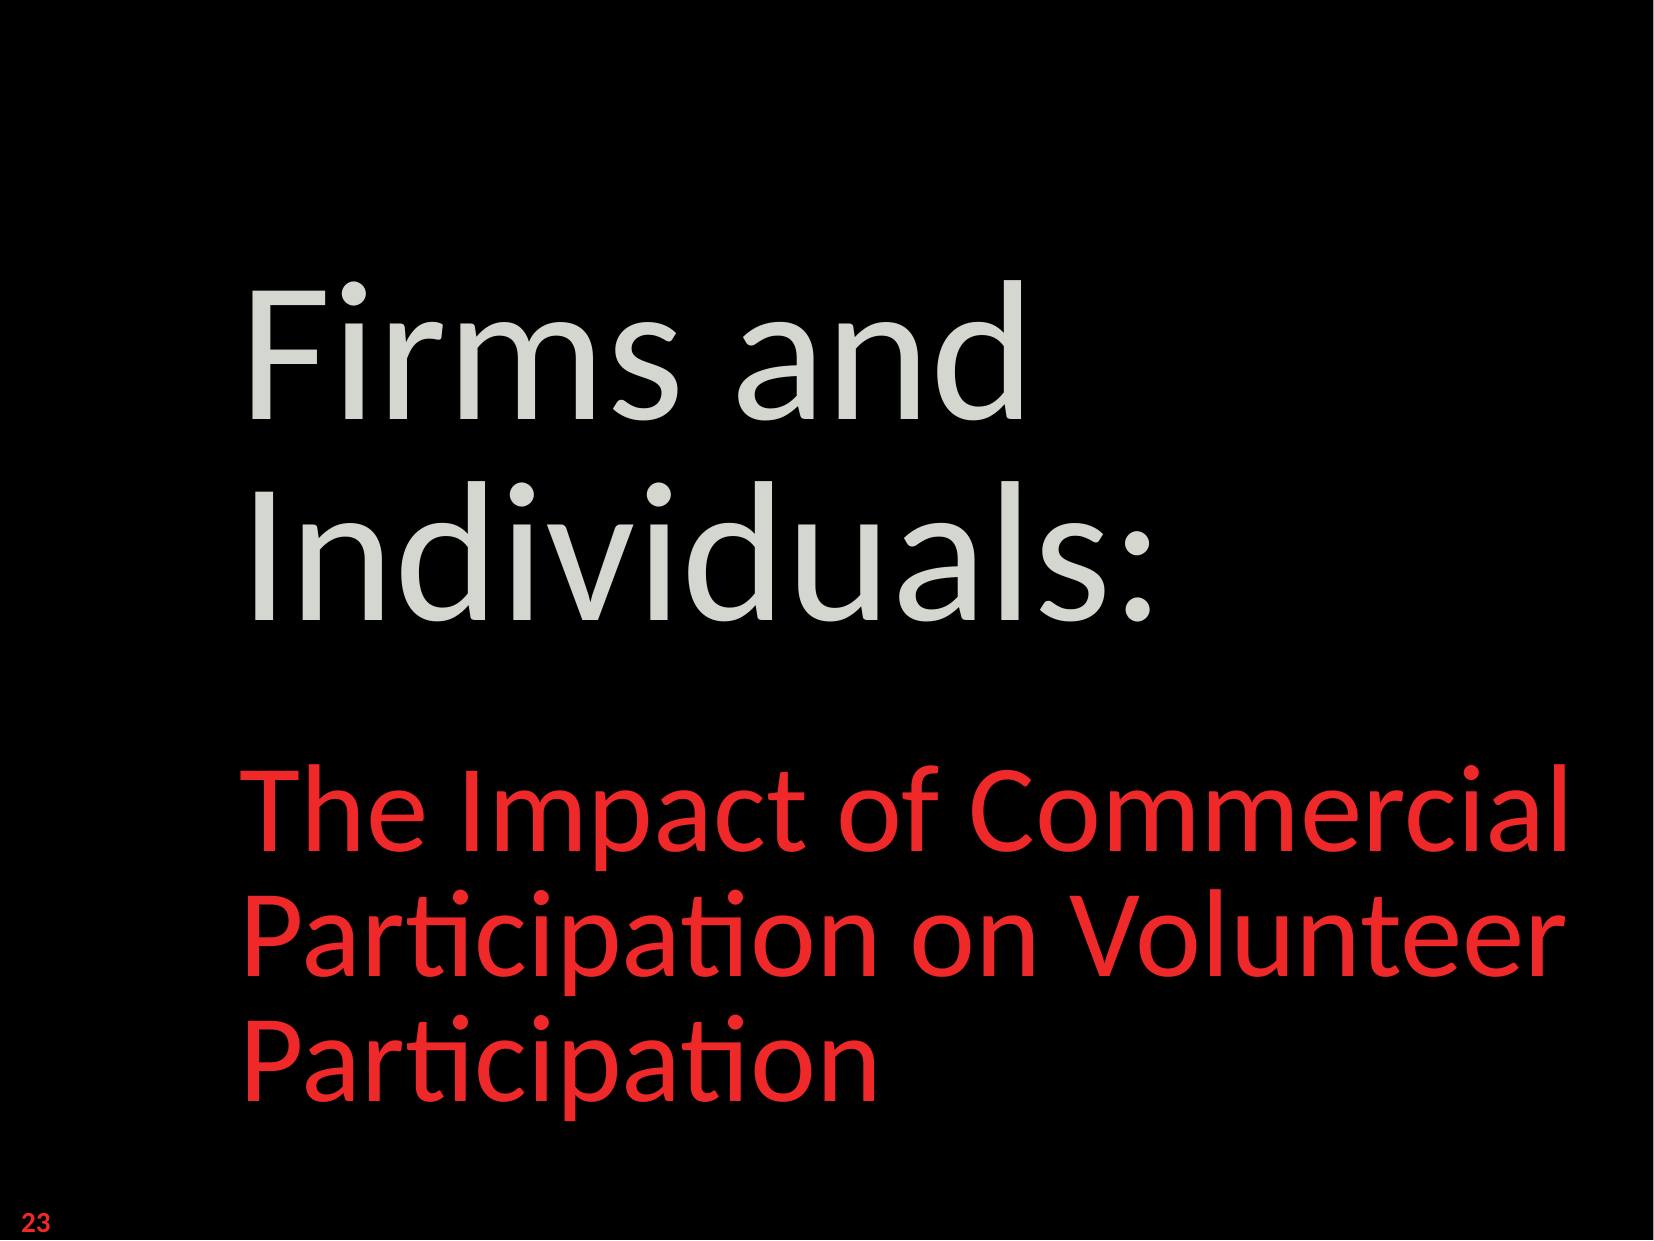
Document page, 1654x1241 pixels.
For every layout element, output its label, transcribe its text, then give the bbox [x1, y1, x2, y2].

text_box The Impact of Commercial Participation on Volunteer Participation [225, 750, 1613, 1223]
text_box Firms and Individuals: [225, 262, 1501, 750]
